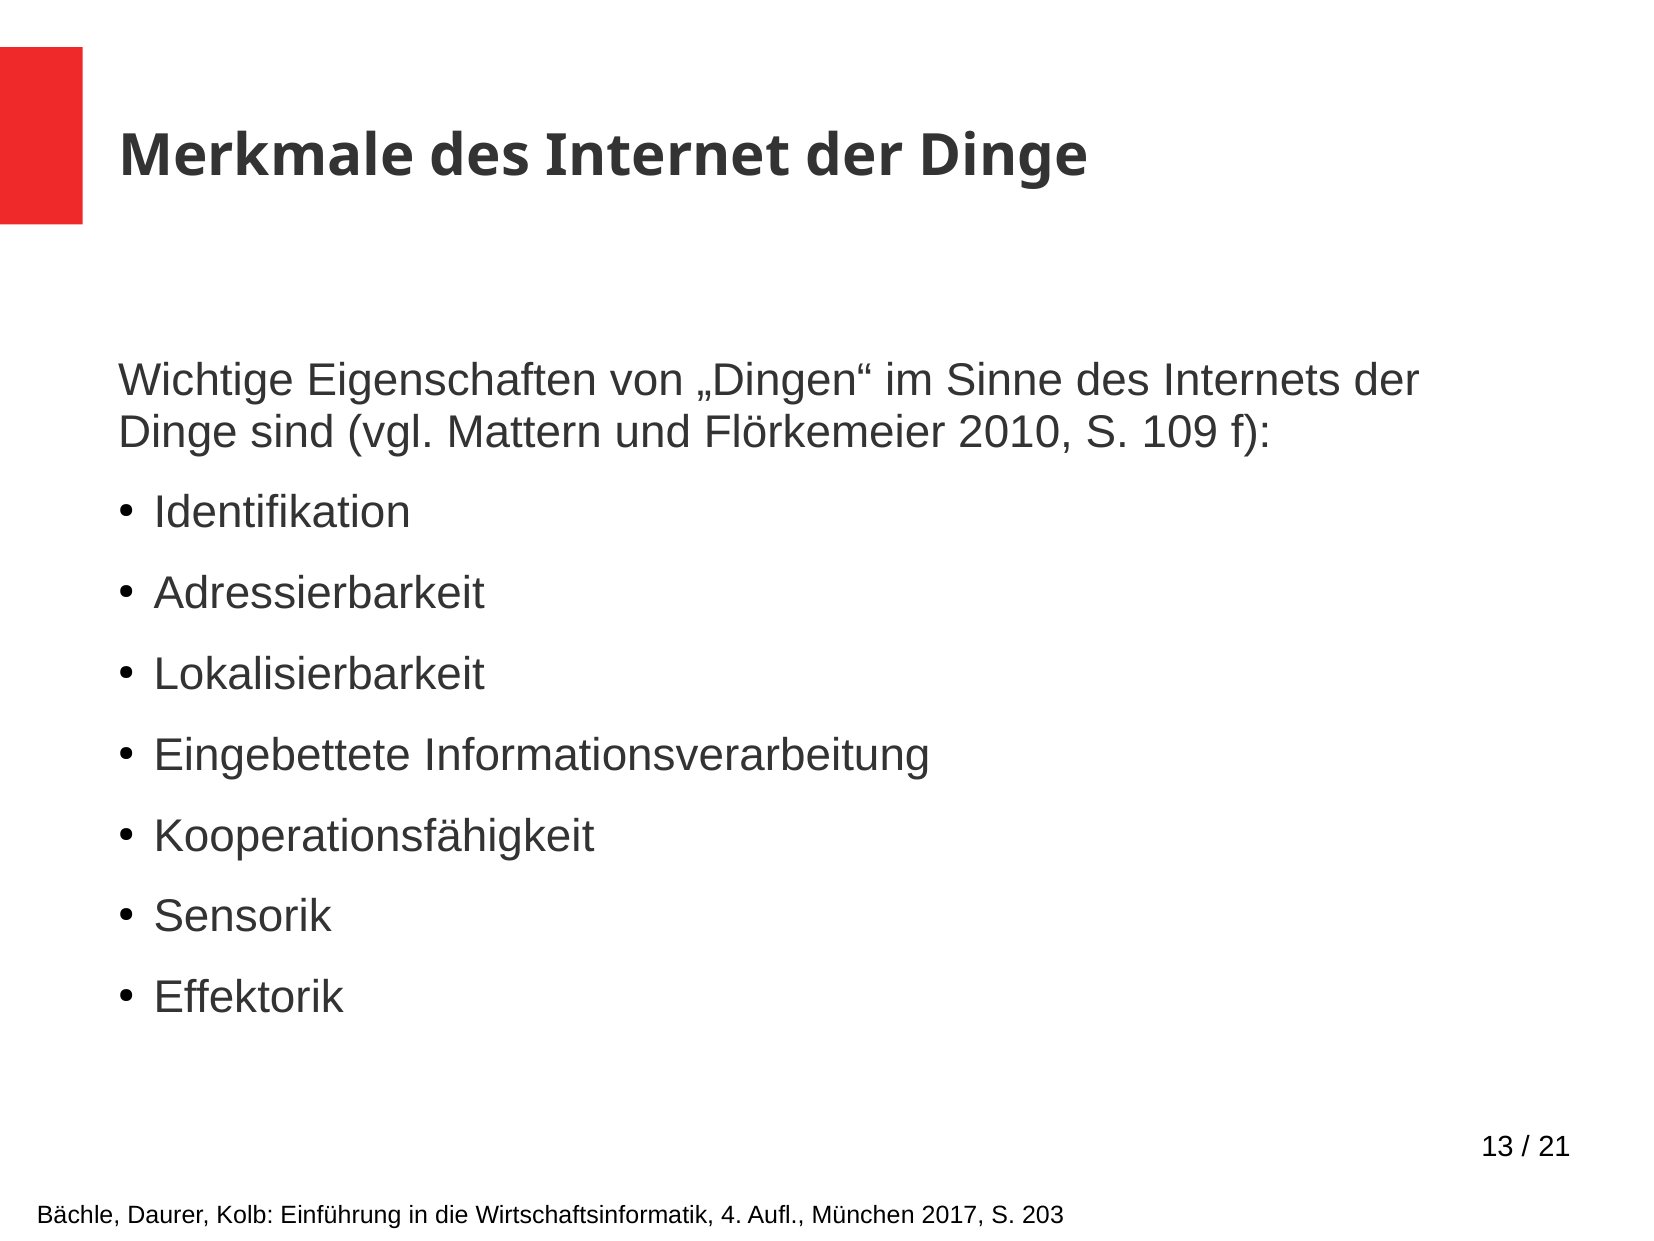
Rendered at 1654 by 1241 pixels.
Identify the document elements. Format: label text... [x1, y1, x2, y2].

list Wichtige Eigenschaften von „Dingen“ im Sinne des Internets der Dinge sind (vgl. Mattern und Flörkemeier 2010, S. 109 f): Identifikation Adressierbarkeit Lokalisierbarkeit Eingebettete Informationsverarbeitung Kooperationsfähigkeit Sensorik Effektorik [118, 354, 1536, 1074]
text_box Bächle, Daurer, Kolb: Einführung in die Wirtschaftsinformatik, 4. Aufl., München 2017, S. 203 [22, 1193, 1084, 1237]
title Merkmale des Internet der Dinge [118, 49, 1571, 257]
